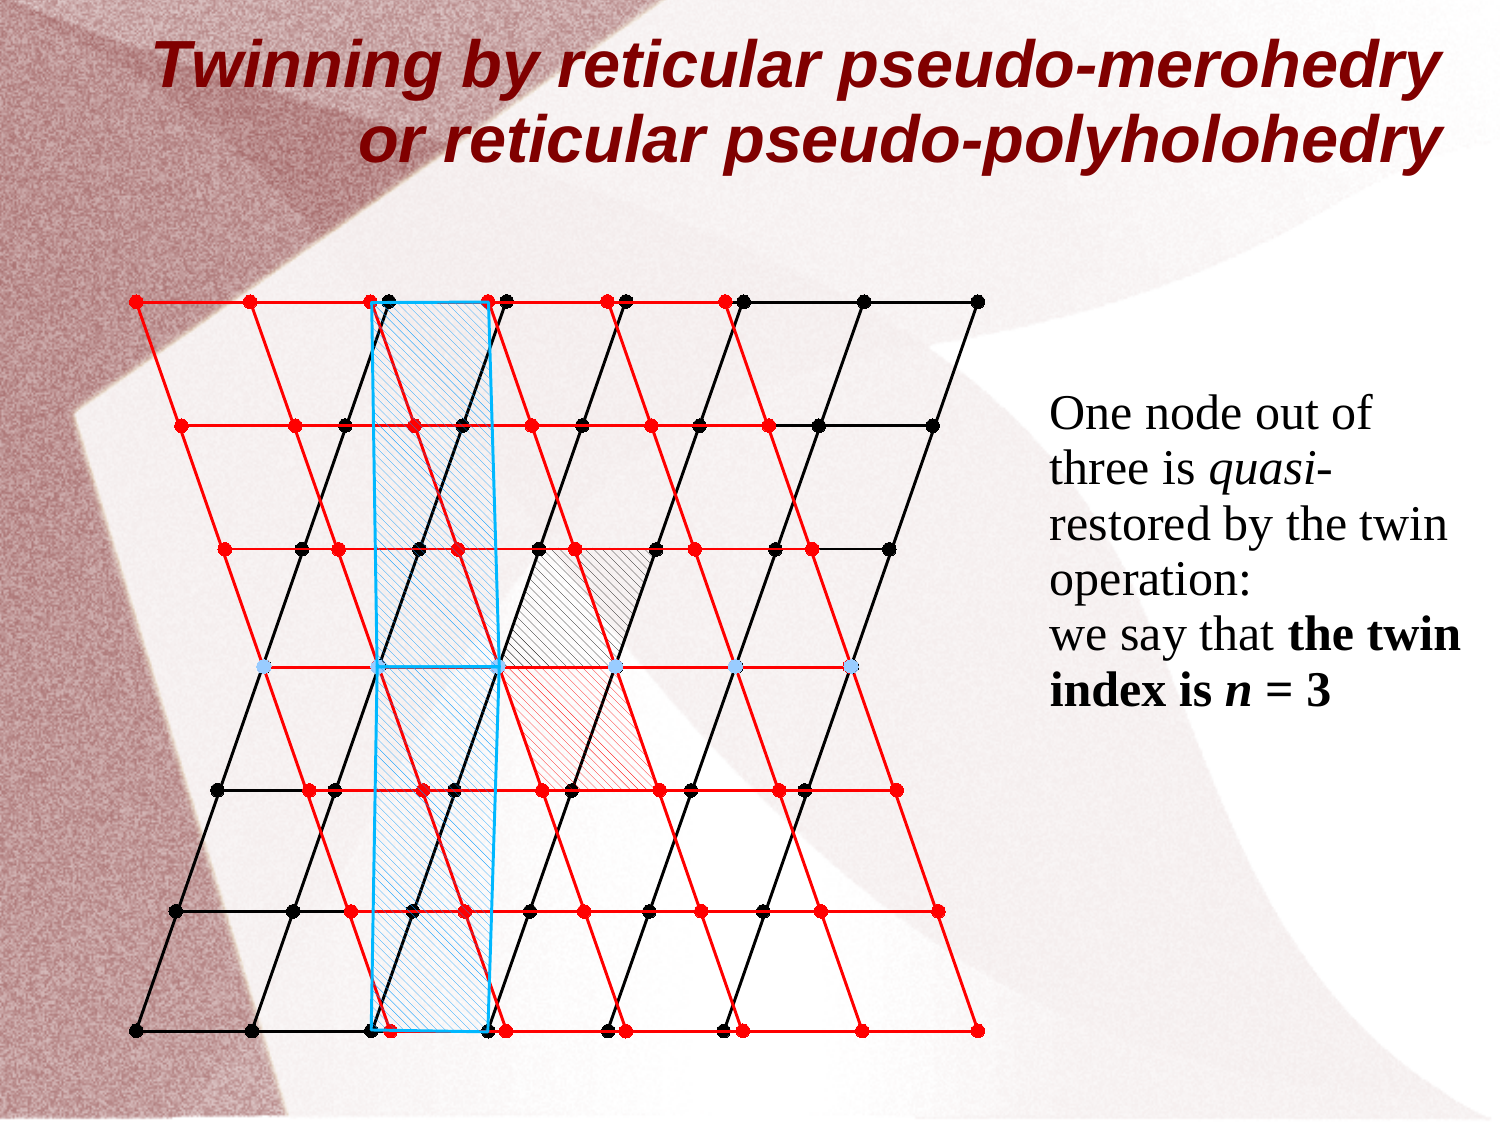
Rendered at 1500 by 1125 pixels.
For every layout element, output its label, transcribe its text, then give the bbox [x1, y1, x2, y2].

text_box [970, 294, 985, 309]
text_box [168, 904, 183, 919]
text_box [349, 904, 358, 918]
text_box [338, 418, 352, 424]
text_box [331, 545, 338, 557]
text_box [687, 544, 695, 557]
text_box [499, 294, 514, 301]
text_box One node out of three is quasi-restored by the twin operation: we say that the twin index is n = 3 [1034, 377, 1482, 831]
text_box [245, 1024, 259, 1038]
text_box [649, 542, 656, 548]
text_box [575, 418, 589, 424]
text_box [535, 785, 543, 798]
text_box [481, 1033, 495, 1039]
text_box [821, 904, 828, 917]
text_box [295, 550, 309, 557]
text_box [338, 427, 352, 433]
text_box [811, 418, 826, 433]
text_box [761, 418, 776, 433]
text_box [129, 294, 144, 309]
text_box [642, 904, 650, 910]
text_box [619, 304, 633, 309]
text_box [601, 1033, 615, 1038]
text_box [692, 427, 707, 433]
text_box [693, 418, 706, 424]
title Twinning by reticular pseudo-merohedry or reticular pseudo-polyholohedry [102, 26, 1444, 177]
text_box [129, 1023, 144, 1038]
text_box [684, 783, 692, 789]
text_box [656, 550, 663, 557]
text_box [619, 294, 633, 301]
text_box [882, 542, 892, 556]
text_box [572, 792, 579, 798]
text_box [736, 294, 751, 309]
text_box [382, 294, 396, 301]
picture [0, 0, 1500, 1125]
text_box [857, 294, 872, 309]
text_box [718, 294, 733, 309]
text_box [694, 906, 700, 918]
text_box [328, 783, 336, 789]
text_box [217, 545, 222, 556]
text_box [293, 906, 301, 919]
text_box [174, 418, 189, 433]
text_box [649, 913, 656, 919]
text_box [286, 904, 294, 917]
text_box [575, 427, 589, 433]
text_box [363, 294, 658, 1038]
text_box [700, 904, 709, 917]
text_box [644, 418, 659, 433]
text_box [335, 792, 342, 798]
text_box [768, 542, 777, 548]
text_box [716, 1024, 724, 1030]
text_box [619, 1024, 633, 1039]
text_box [931, 904, 946, 919]
text_box [601, 1024, 608, 1030]
text_box [500, 304, 513, 309]
text_box [337, 542, 346, 556]
text_box [842, 659, 859, 674]
text_box [798, 783, 808, 789]
text_box [736, 1023, 750, 1038]
text_box [523, 904, 530, 910]
text_box [855, 1024, 870, 1038]
text_box [344, 908, 348, 918]
text_box [210, 783, 225, 798]
text_box [694, 542, 702, 555]
text_box [970, 1023, 985, 1038]
text_box [805, 542, 820, 557]
text_box [584, 904, 592, 917]
text_box [717, 1033, 730, 1038]
text_box [243, 294, 257, 309]
text_box [756, 904, 765, 910]
text_box [499, 1024, 513, 1038]
text_box [600, 294, 615, 309]
text_box [728, 659, 744, 674]
text_box [814, 906, 821, 919]
text_box [307, 783, 317, 797]
text_box [658, 783, 667, 797]
text_box [772, 785, 779, 798]
text_box [288, 418, 303, 433]
text_box [577, 906, 585, 919]
text_box [889, 783, 904, 798]
text_box [295, 542, 309, 548]
text_box [222, 542, 232, 556]
text_box [925, 418, 940, 433]
text_box [529, 913, 537, 919]
text_box [524, 418, 539, 433]
text_box [778, 783, 787, 797]
text_box [256, 659, 272, 674]
text_box [892, 545, 897, 556]
